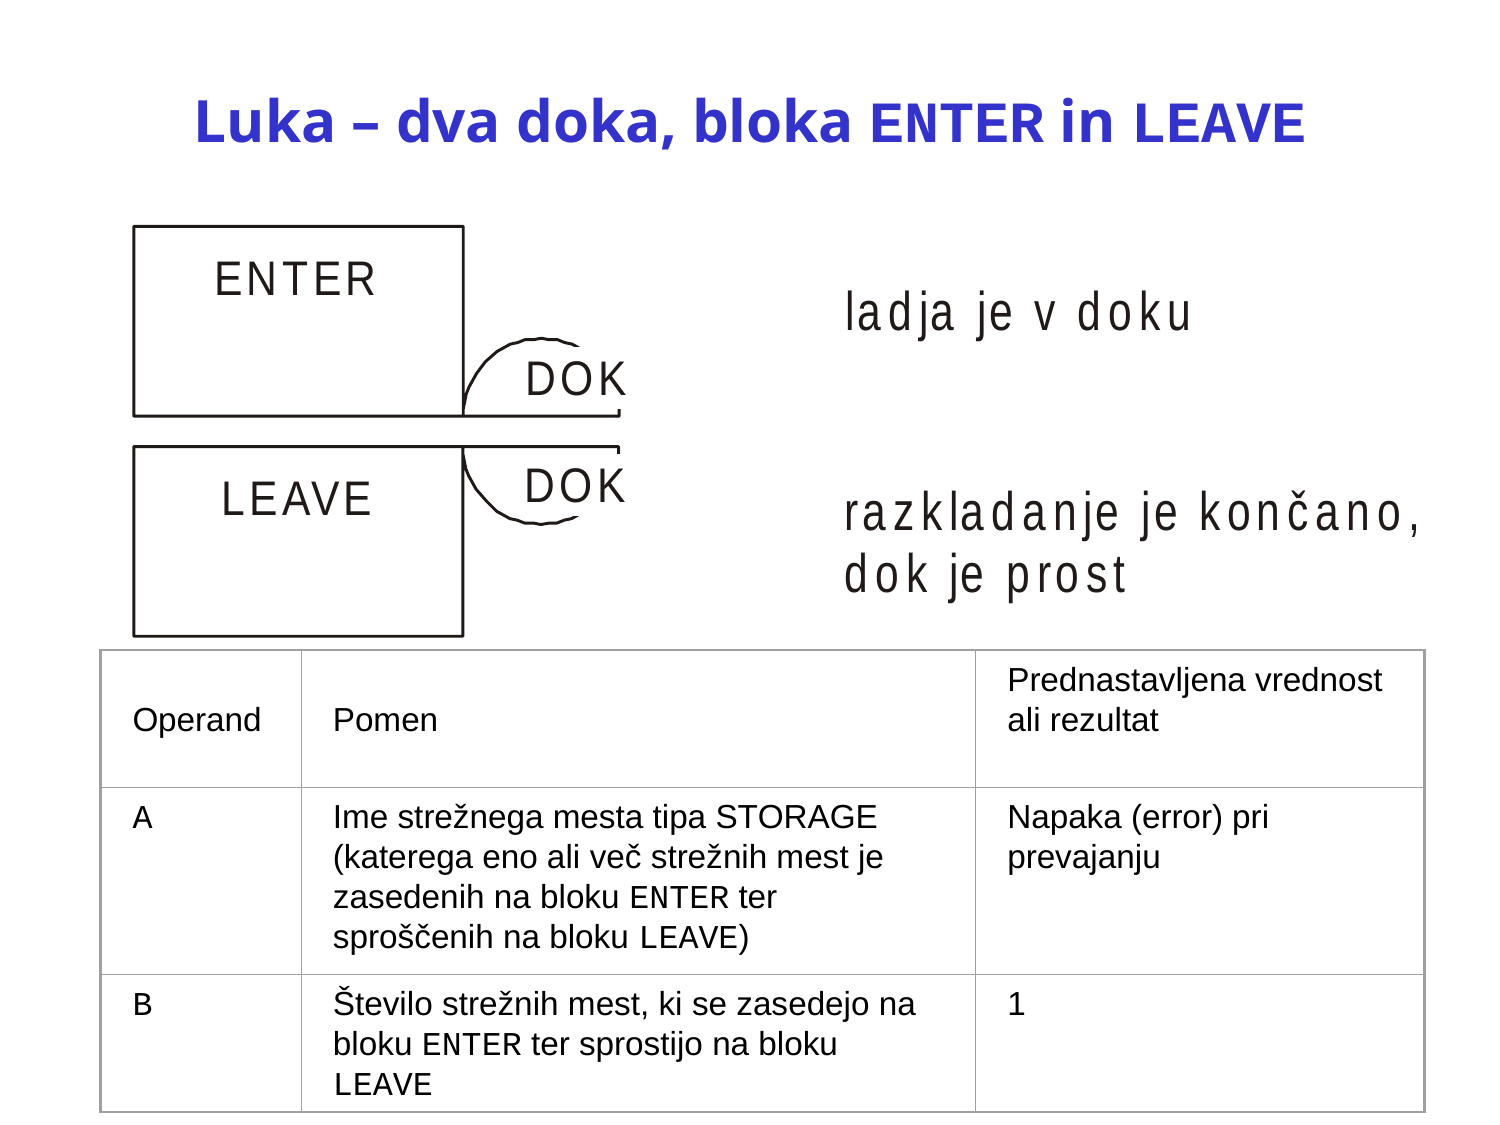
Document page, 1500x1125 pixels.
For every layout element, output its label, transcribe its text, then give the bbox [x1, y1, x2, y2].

text_box Napaka (error) pri prevajanju [992, 788, 1407, 974]
text_box Število strežnih mest, ki se zasedejo na bloku ENTER ter sprostijo na bloku LEAVE [318, 975, 959, 1111]
chart [125, 437, 1426, 646]
text_box Ime strežnega mesta tipa STORAGE (katerega eno ali več strežnih mest je zasedenih na bloku ENTER ter sproščenih na bloku LEAVE) [318, 788, 959, 974]
picture [125, 217, 1201, 426]
text_box Prednastavljena vrednost ali rezultat [992, 651, 1407, 787]
text_box B [117, 975, 285, 1111]
text_box Operand [117, 651, 285, 787]
title Luka – dva doka, bloka ENTER in LEAVE [112, 75, 1388, 163]
text_box 1 [992, 975, 1407, 1111]
text_box Pomen [318, 651, 959, 787]
text_box A [117, 788, 285, 974]
